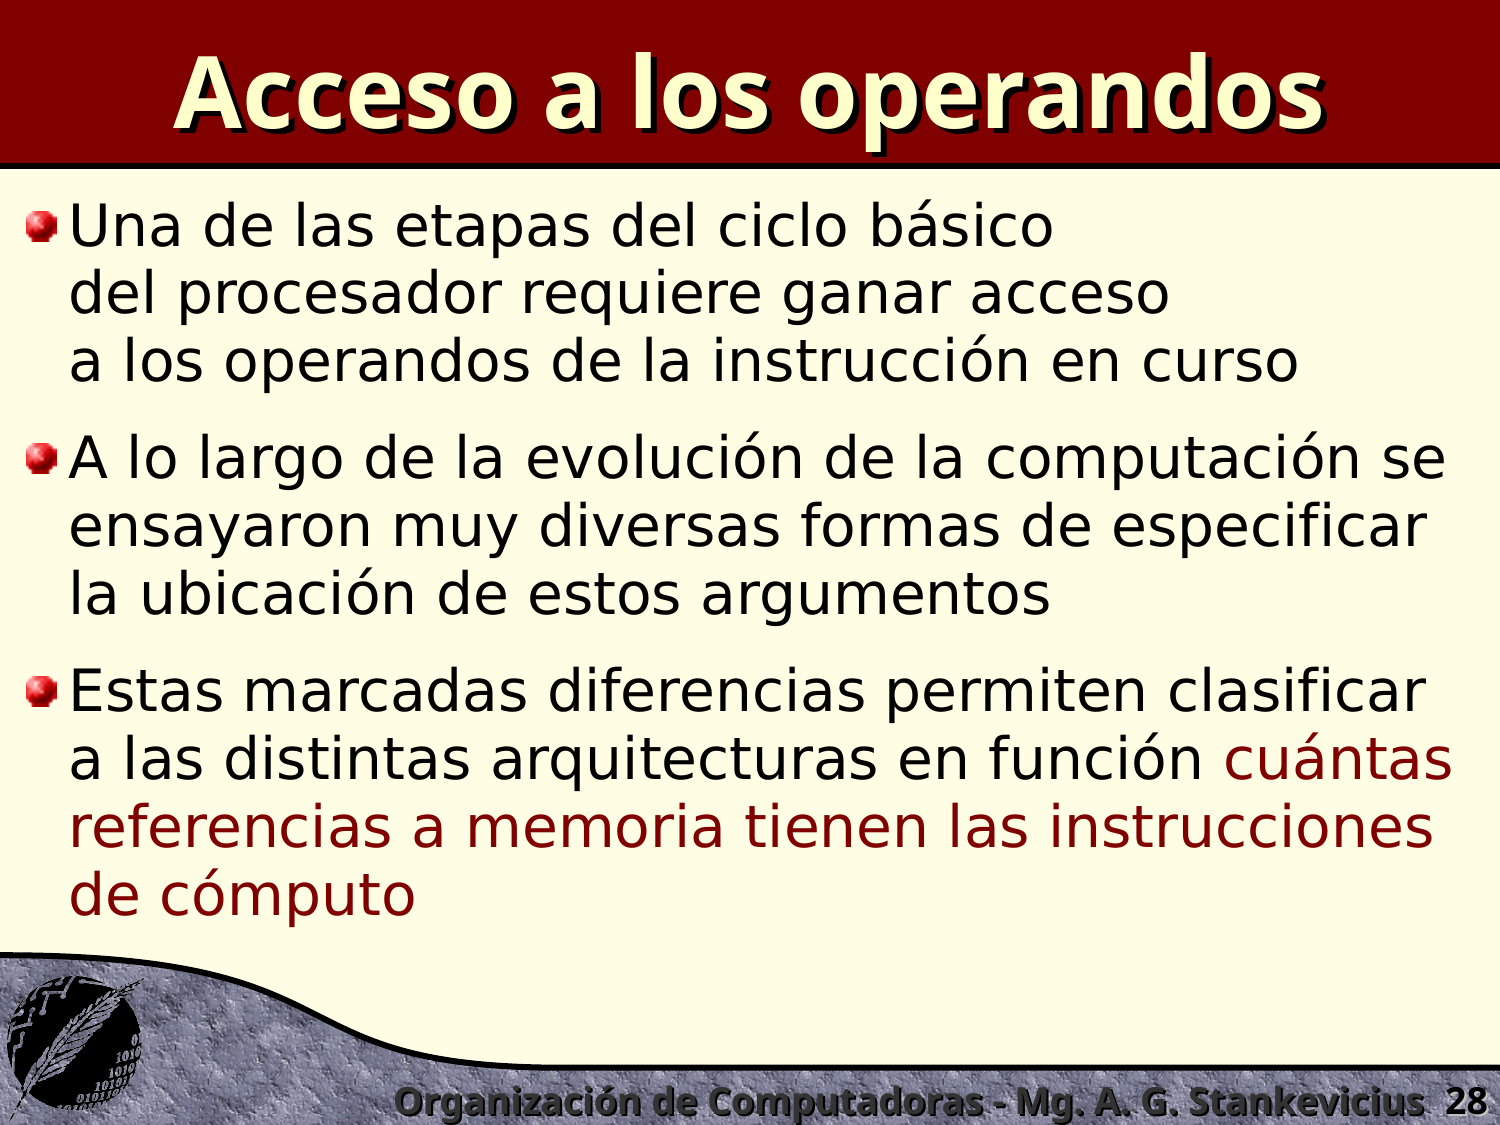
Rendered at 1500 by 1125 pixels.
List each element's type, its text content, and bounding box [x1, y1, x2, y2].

picture [802, 1100, 806, 1110]
picture [448, 1100, 455, 1110]
list Una de las etapas del ciclo básico del procesador requiere ganar acceso a los operandos de la instrucción en curso A lo largo de la evolución de la computación se ensayaron muy diversas formas de especificar la ubicación de estos argumentos Estas marcadas diferencias permiten clasificar a las distintas arquitecturas en función cuántas referencias a memoria tienen las instrucciones de cómputo [11, 192, 1486, 935]
title Acceso a los operandos [15, 5, 1485, 160]
picture [0, 959, 1500, 1125]
picture [1058, 1100, 1065, 1110]
